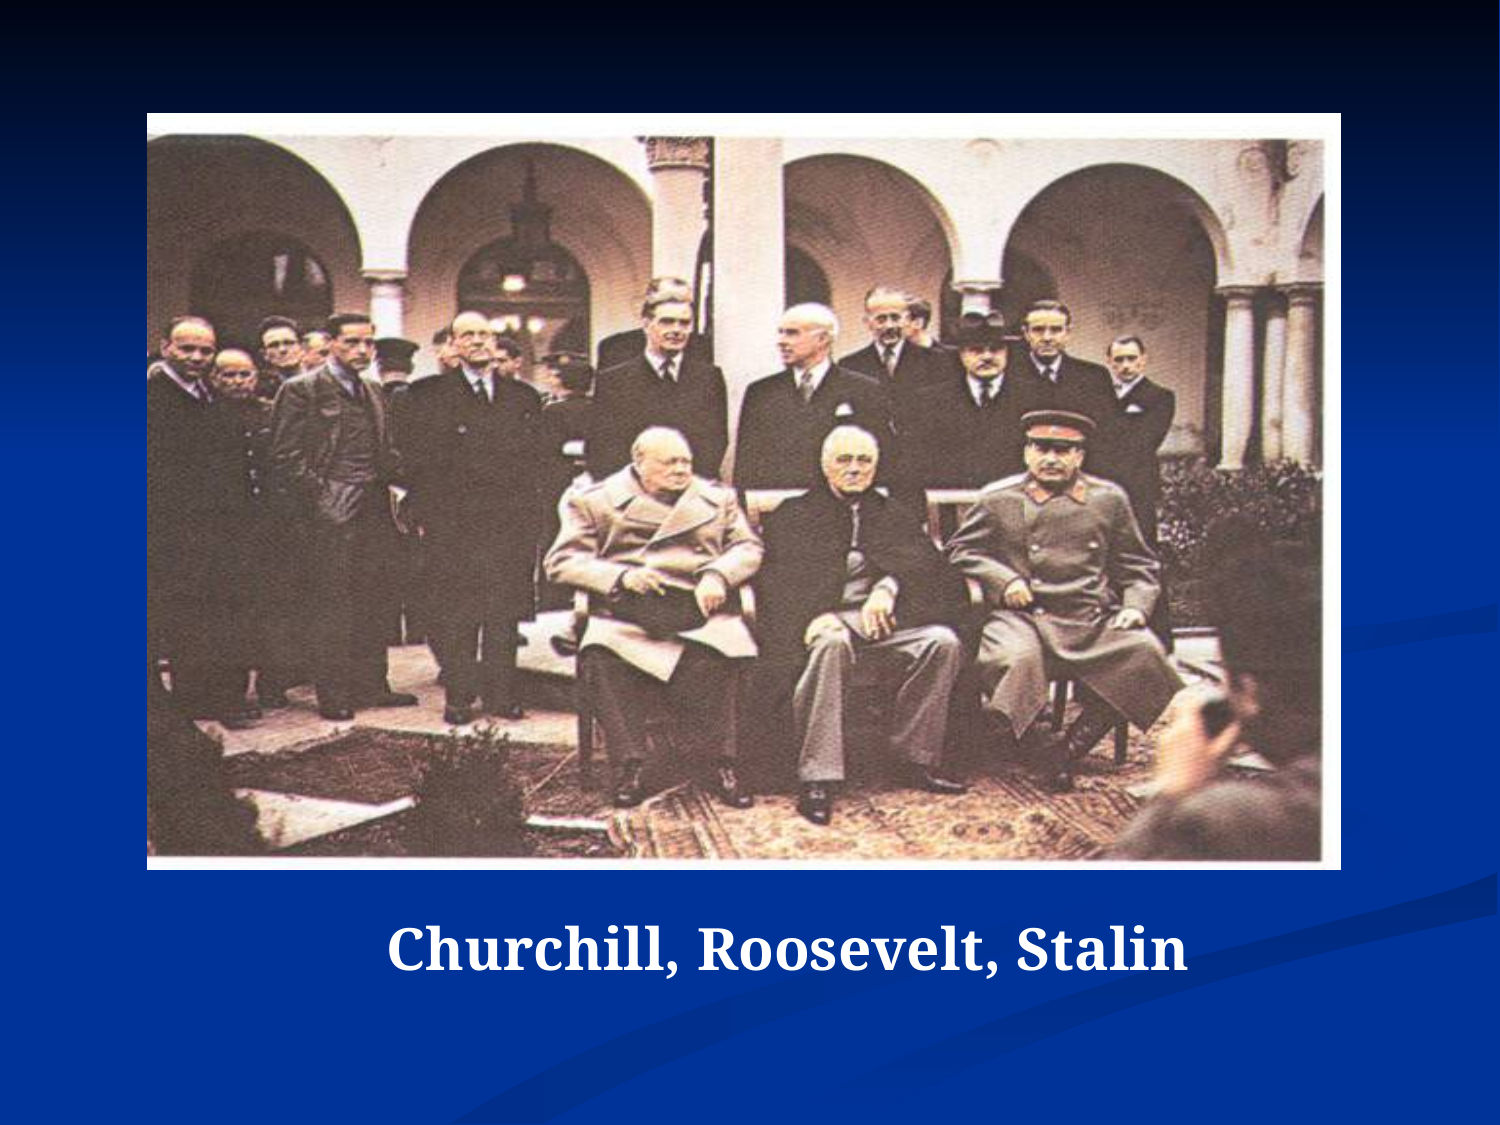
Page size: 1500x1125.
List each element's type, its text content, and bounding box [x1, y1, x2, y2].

picture [147, 113, 1341, 870]
text_box Churchill, Roosevelt, Stalin [372, 904, 1118, 998]
